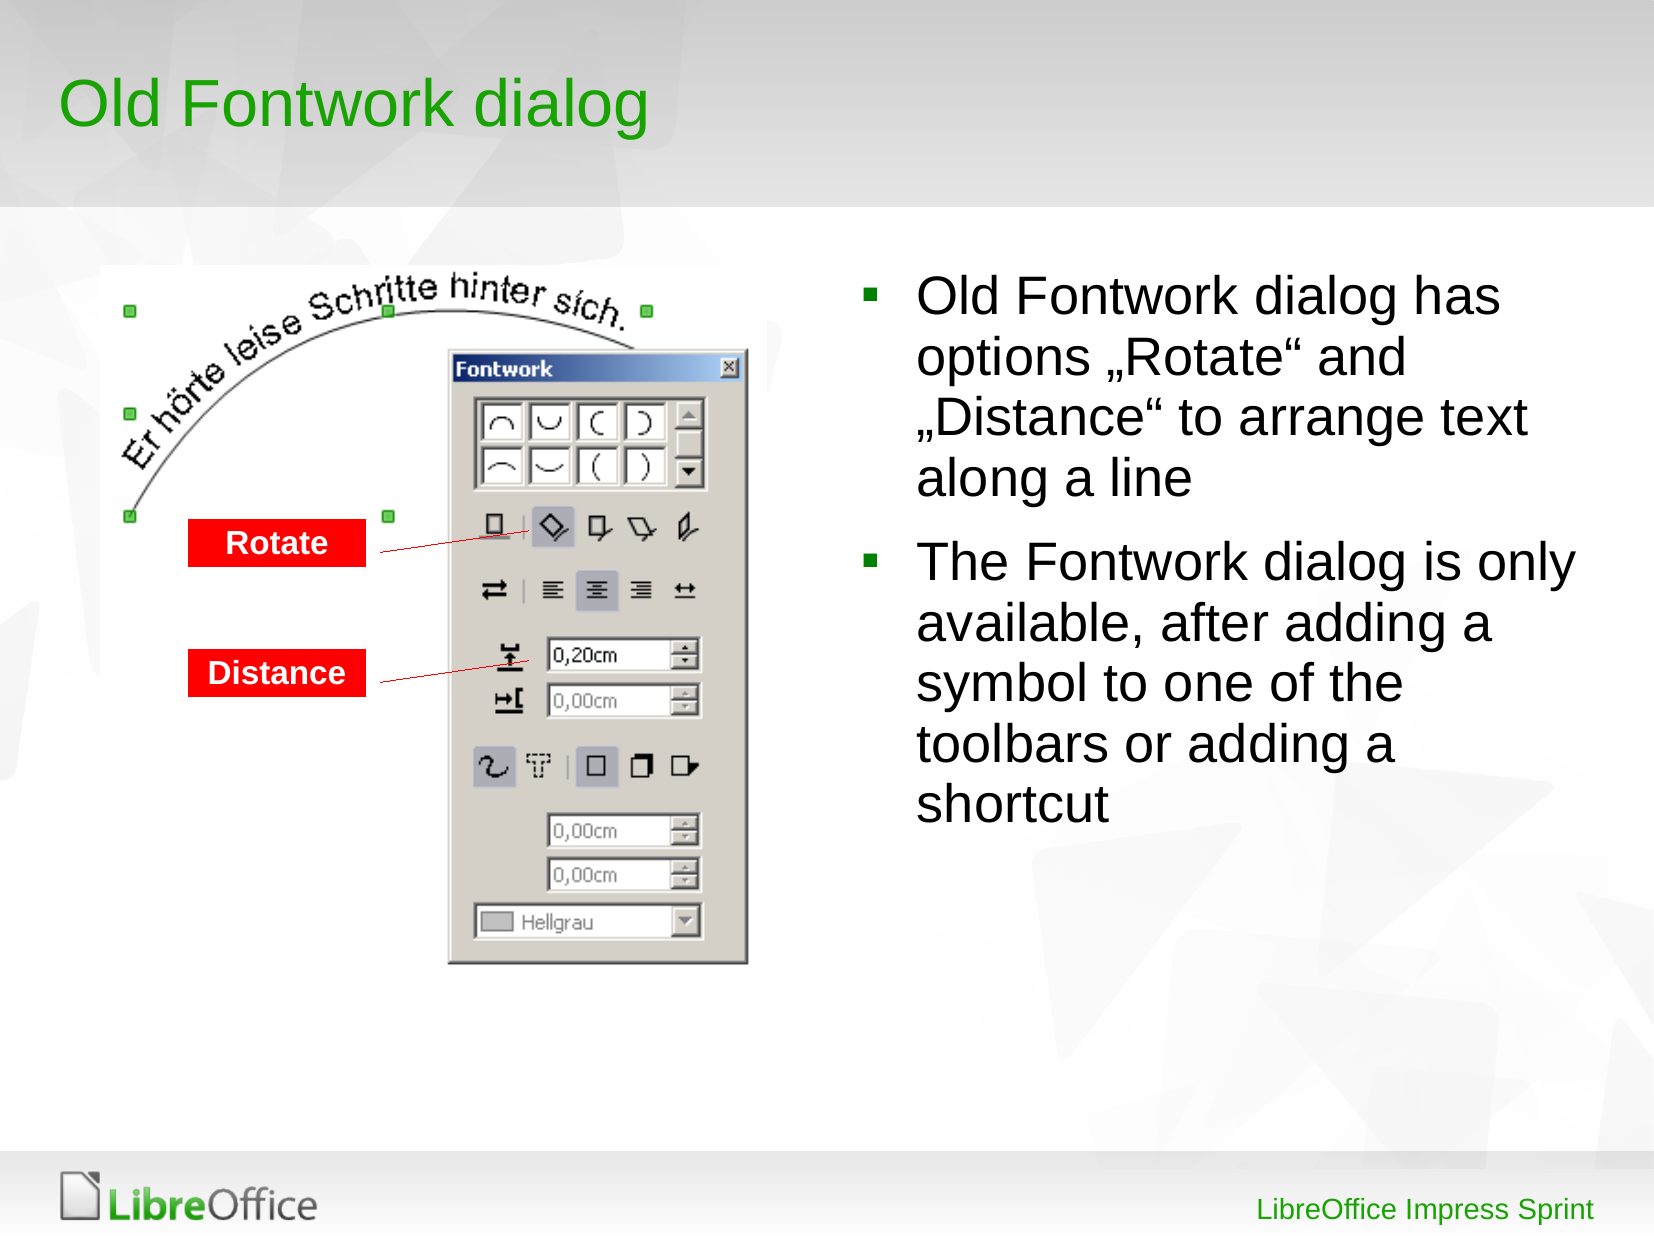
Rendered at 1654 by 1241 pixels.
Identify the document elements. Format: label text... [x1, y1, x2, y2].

text_box Distance [188, 650, 366, 697]
list Old Fontwork dialog has options „Rotate“ and „Distance“ to arrange text along a line The Fontwork dialog is only available, after adding a symbol to one of the toolbars or adding a shortcut [845, 265, 1596, 971]
title Old Fontwork dialog [59, 29, 1595, 178]
picture [0, 0, 783, 986]
picture [915, 548, 1654, 1169]
text_box Rotate [188, 520, 366, 567]
picture [41, 1152, 337, 1240]
